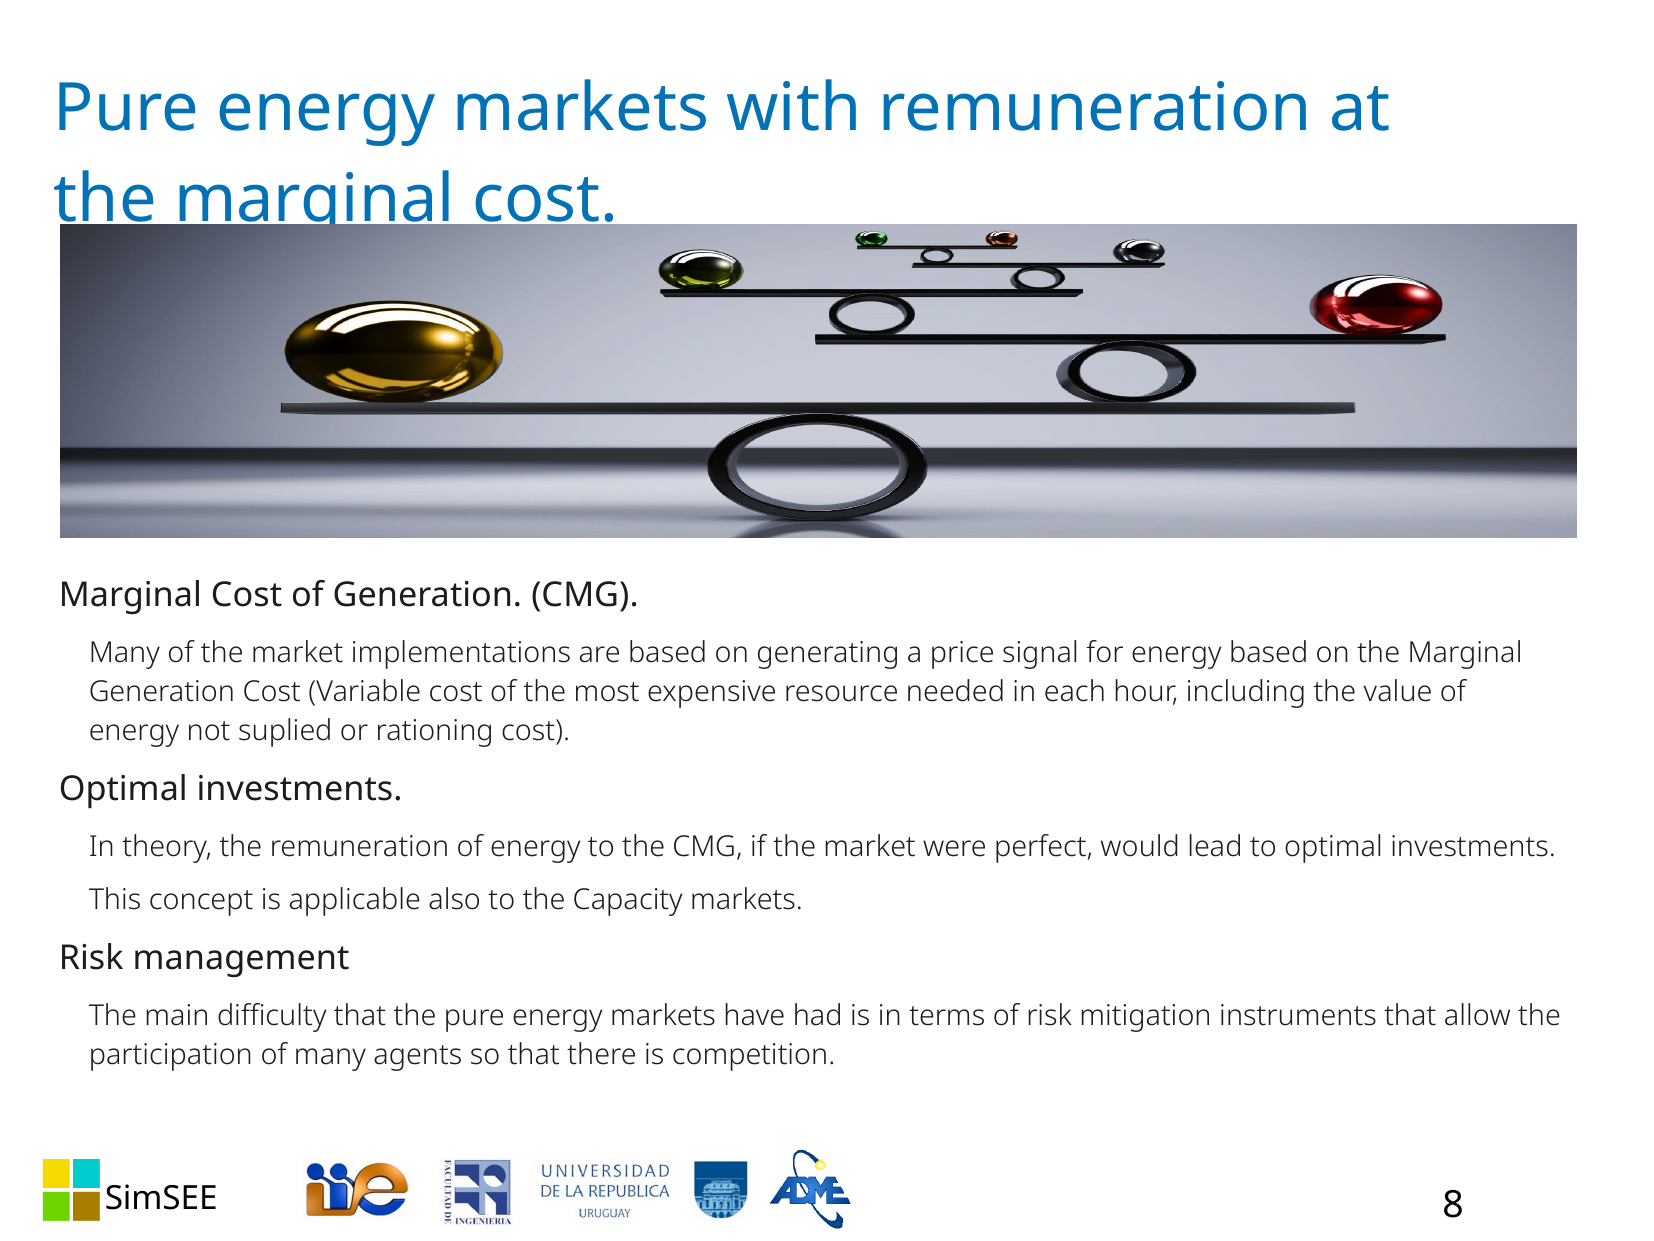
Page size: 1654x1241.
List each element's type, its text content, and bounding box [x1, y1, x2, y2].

picture [60, 224, 1577, 538]
picture [296, 1154, 753, 1229]
title Pure energy markets with remuneration at the marginal cost. [47, 58, 1460, 207]
picture [41, 1157, 102, 1223]
list Marginal Cost of Generation. (CMG). Many of the market implementations are based on generating a price signal for energy based on the Marginal Generation Cost (Variable cost of the most expensive resource needed in each hour, including the value of energy not suplied or rationing cost). Optimal investments. In theory, the remuneration of energy to the CMG, if the market were perfect, would lead to optimal investments. This concept is applicable also to the Capacity markets. Risk management The main difficulty that the pure energy markets have had is in terms of risk mitigation instruments that allow the participation of many agents so that there is competition. [58, 570, 1565, 1093]
picture [770, 1150, 853, 1230]
